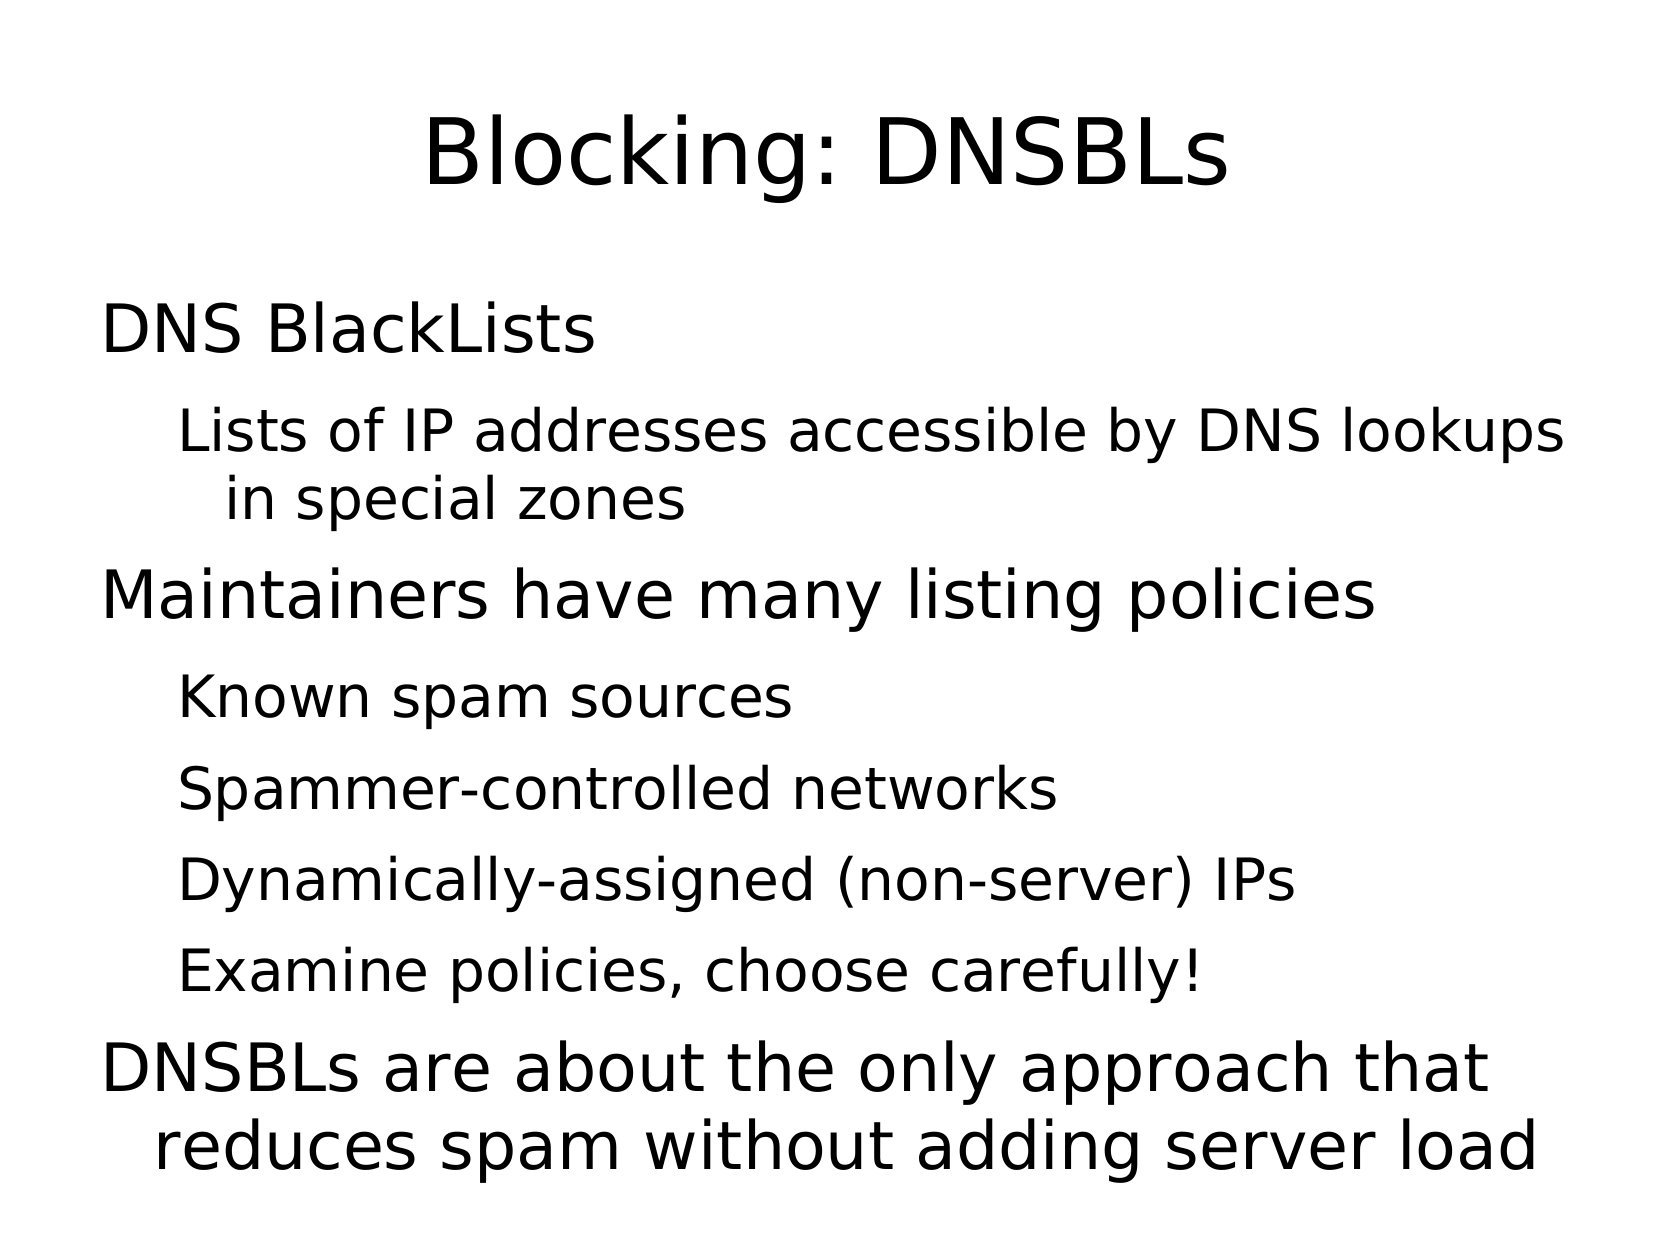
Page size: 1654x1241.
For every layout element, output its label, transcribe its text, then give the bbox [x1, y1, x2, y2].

title Blocking: DNSBLs [82, 56, 1571, 250]
list DNS BlackLists Lists of IP addresses accessible by DNS lookups in special zones Maintainers have many listing policies Known spam sources Spammer-controlled networks Dynamically-assigned (non-server) IPs Examine policies, choose carefully! DNSBLs are about the only approach that reduces spam without adding server load [82, 290, 1571, 1185]
